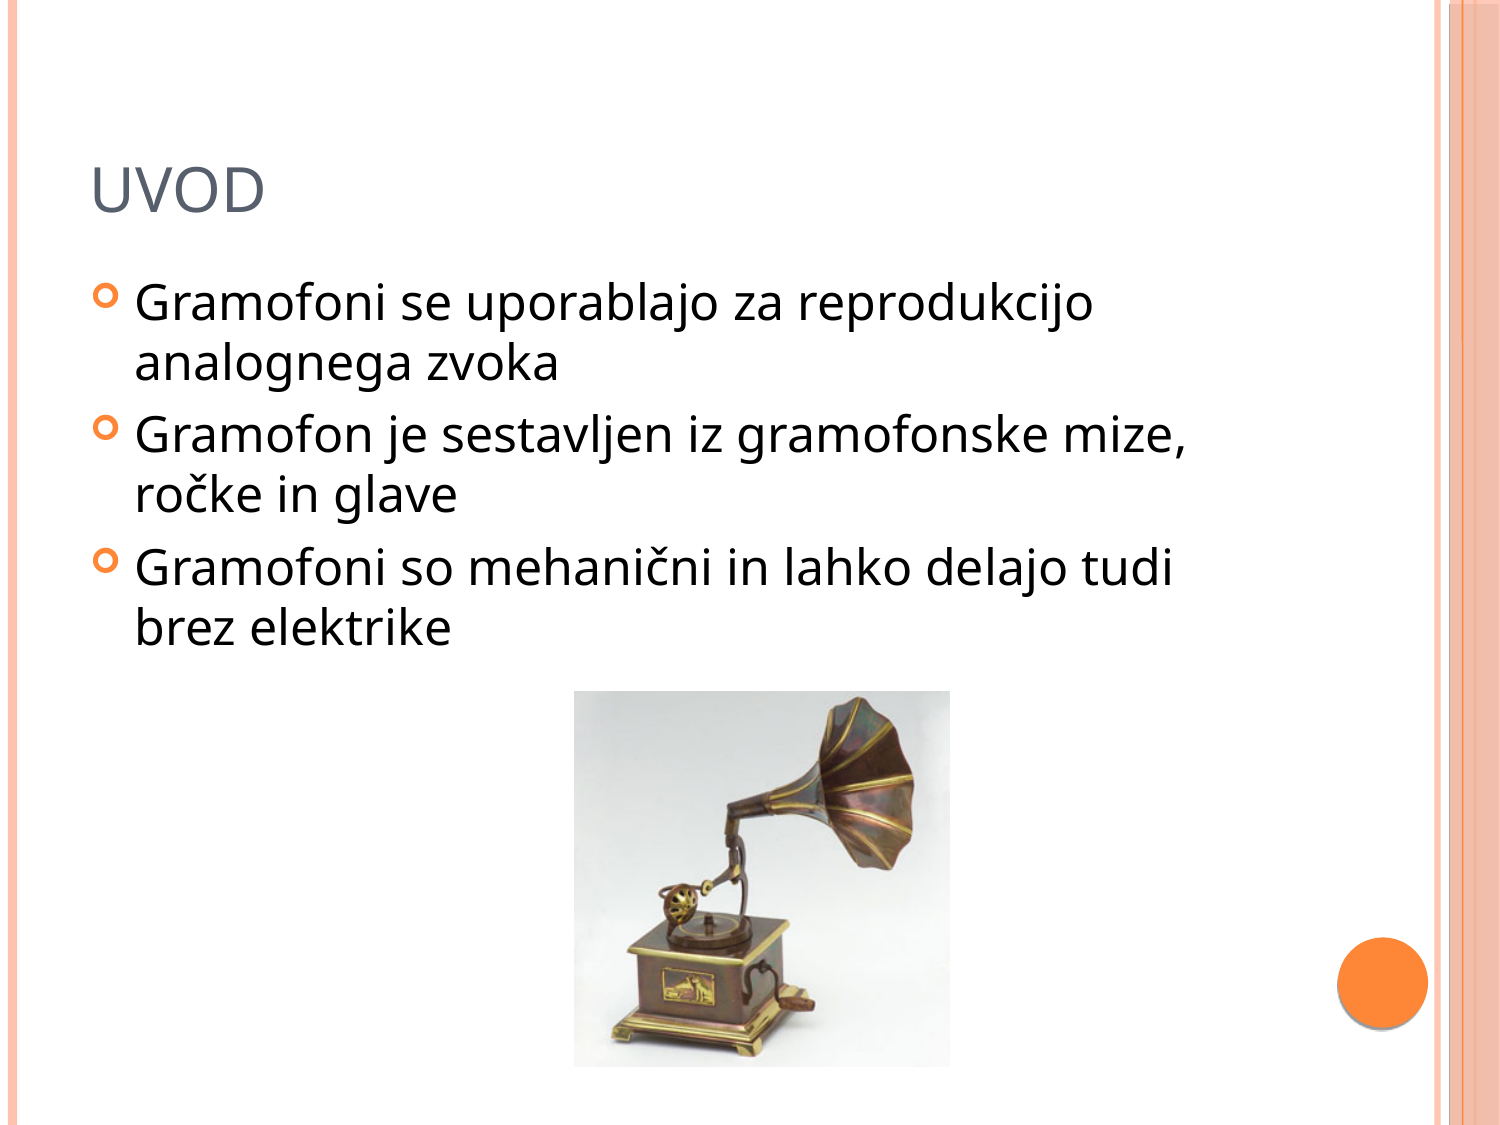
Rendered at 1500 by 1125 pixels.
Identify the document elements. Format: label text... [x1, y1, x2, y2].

picture [574, 691, 950, 1067]
list Gramofoni se uporablajo za reprodukcijo analognega zvoka Gramofon je sestavljen iz gramofonske mize, ročke in glave Gramofoni so mehanični in lahko delajo tudi brez elektrike [75, 262, 1300, 1062]
title Uvod [75, 45, 1300, 233]
